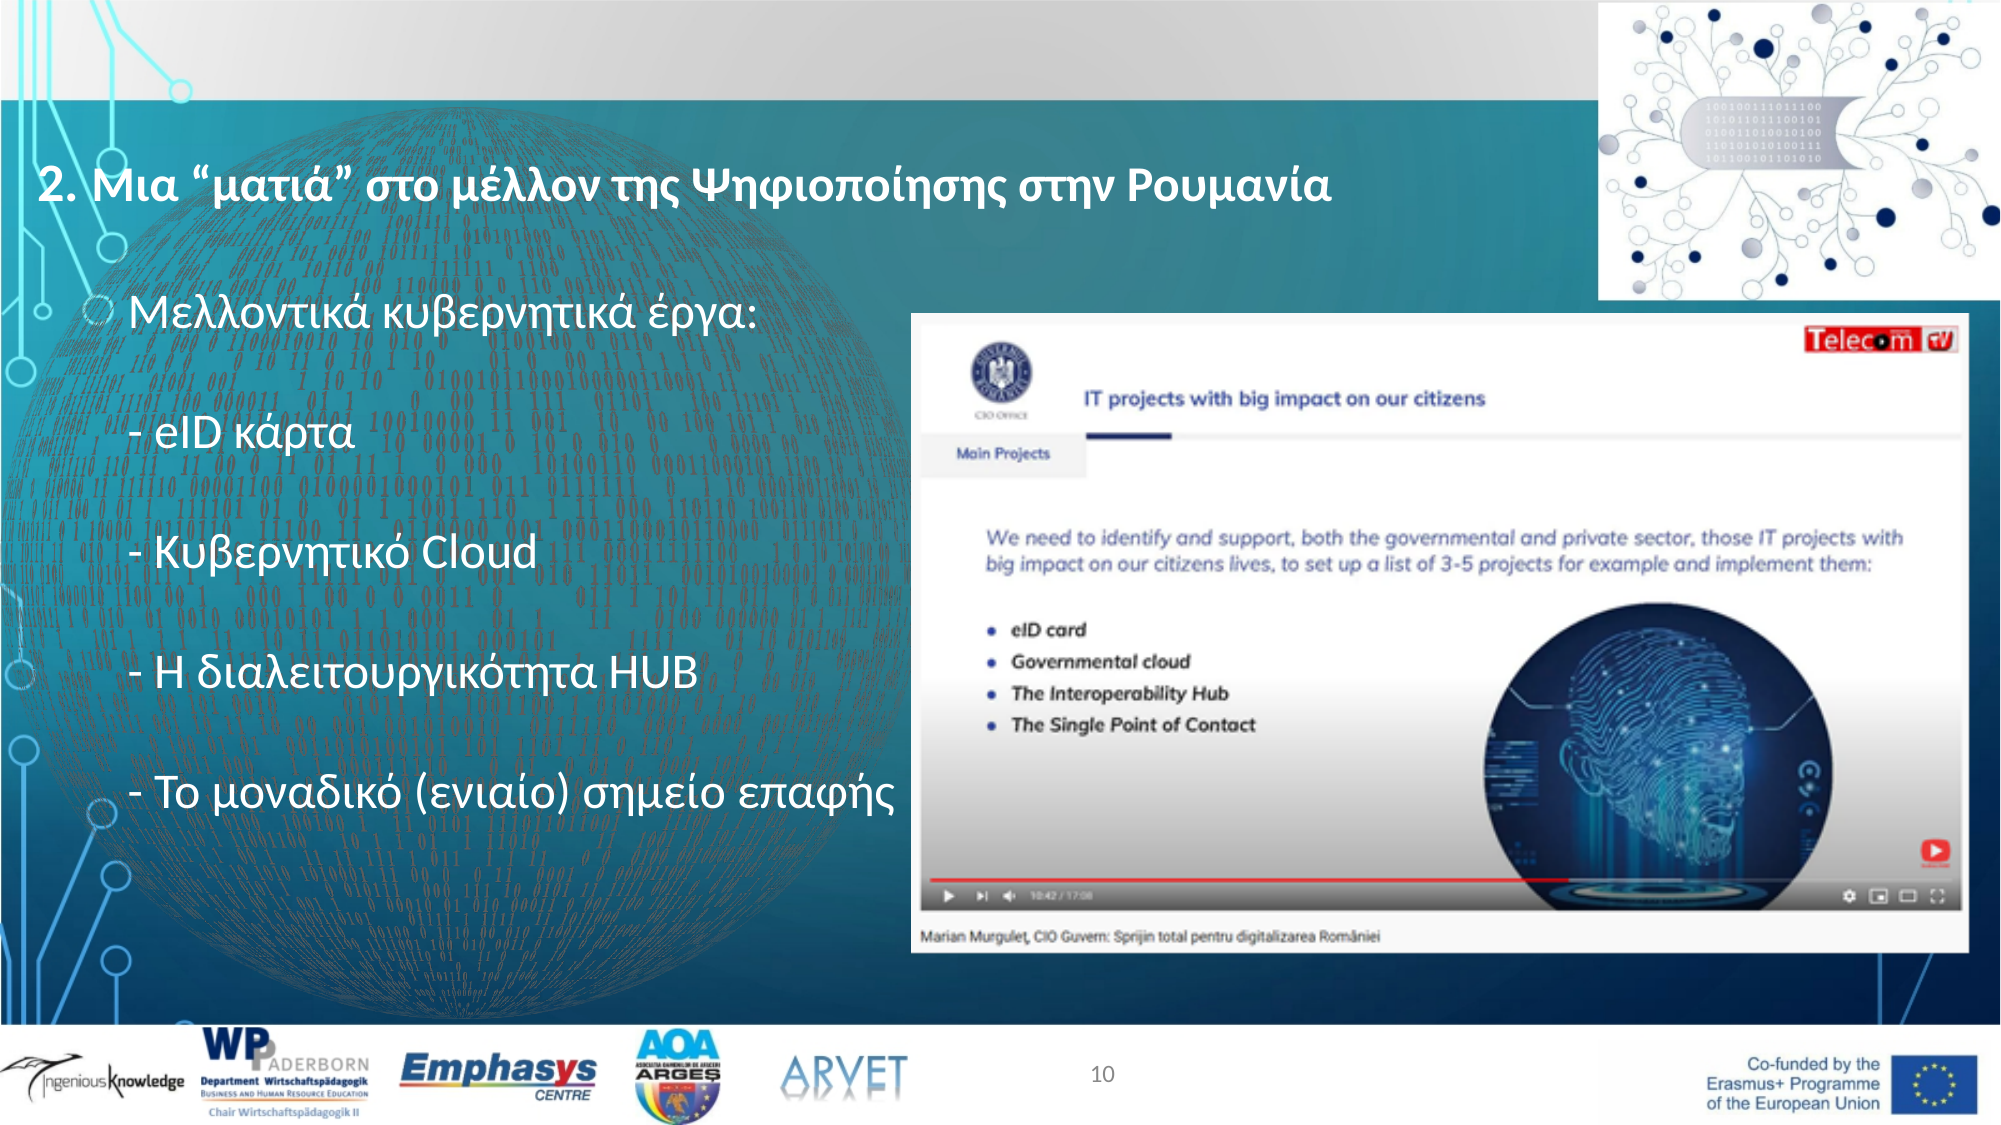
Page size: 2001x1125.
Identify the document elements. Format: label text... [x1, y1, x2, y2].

text_box 2. Μια “ματιά” στο μέλλον της Ψηφιοποίησης στην Ρουμανία [21, 107, 1459, 221]
picture [0, 0, 2001, 1125]
text_box Μελλοντικά κυβερνητικά έργα: - eID κάρτα - Κυβερνητικό Cloud - Η διαλειτουργικότητα HUB - Το μοναδικό (ενιαίο) σημείο επαφής [113, 271, 962, 947]
